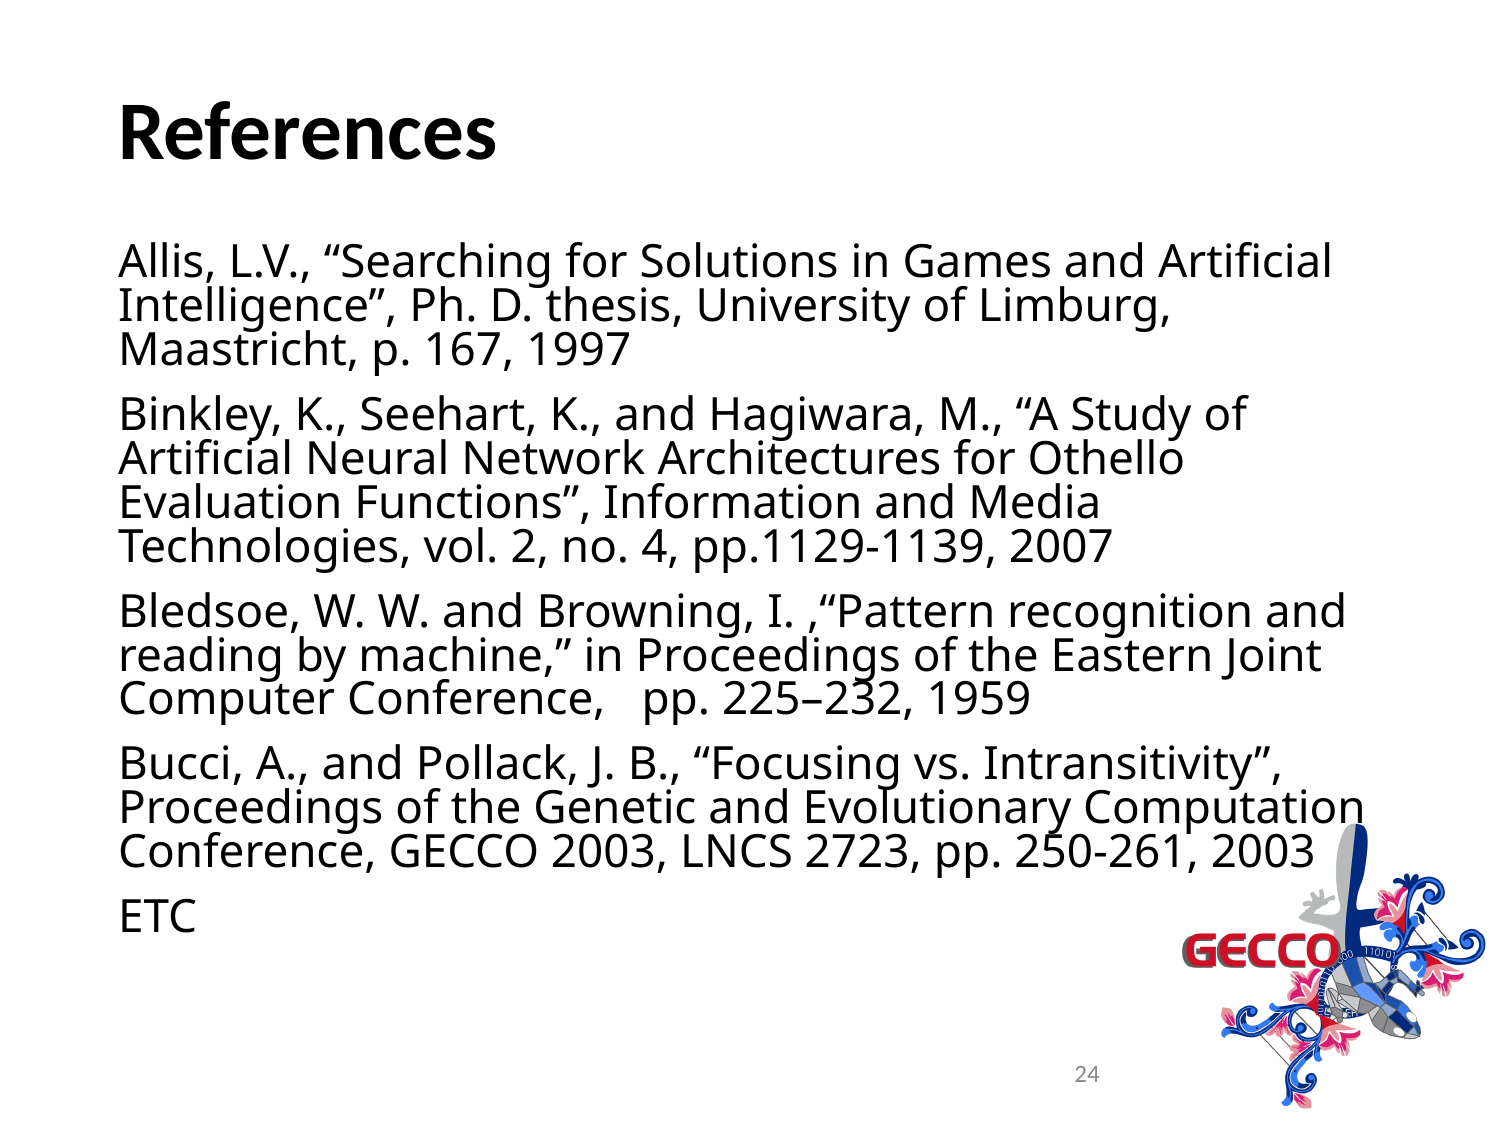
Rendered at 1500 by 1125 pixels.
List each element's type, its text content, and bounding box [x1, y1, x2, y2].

text_box 25 [1059, 1042, 1397, 1103]
title References [103, 59, 1397, 207]
list Allis, L.V., “Searching for Solutions in Games and Artificial Intelligence”, Ph. D. thesis, University of Limburg, Maastricht, p. 167, 1997 Binkley, K., Seehart, K., and Hagiwara, M., “A Study of Artificial Neural Network Architectures for Othello Evaluation Functions”, Information and Media Technologies, vol. 2, no. 4, pp.1129-1139, 2007 Bledsoe, W. W. and Browning, I. ,“Pattern recognition and reading by machine,” in Proceedings of the Eastern Joint Computer Conference, pp. 225–232, 1959 Bucci, A., and Pollack, J. B., “Focusing vs. Intransitivity”, Proceedings of the Genetic and Evolutionary Computation Conference, GECCO 2003, LNCS 2723, pp. 250-261, 2003 ETC [103, 235, 1397, 1014]
